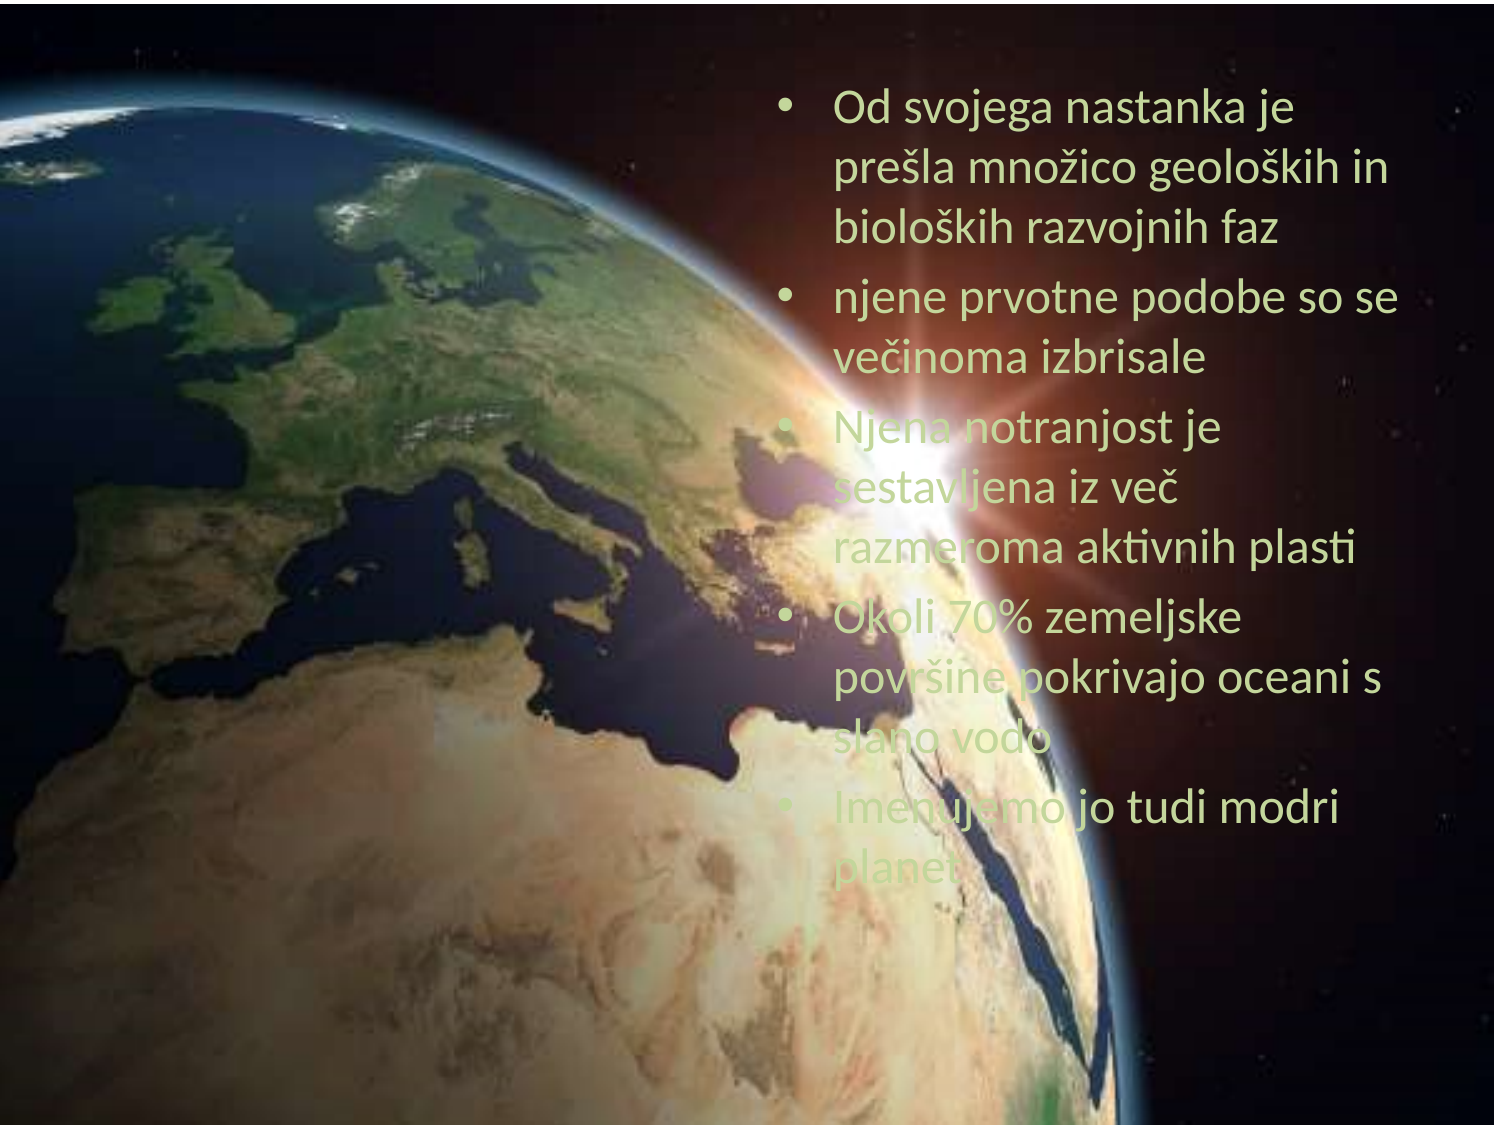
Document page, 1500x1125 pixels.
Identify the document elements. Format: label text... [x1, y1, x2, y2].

list Od svojega nastanka je prešla množico geoloških in bioloških razvojnih faz njene prvotne podobe so se večinoma izbrisale Njena notranjost je sestavljena iz več razmeroma aktivnih plasti Okoli 70% zemeljske površine pokrivajo oceani s slano vodo Imenujemo jo tudi modri planet [761, 66, 1425, 1012]
picture [0, 4, 1494, 1125]
